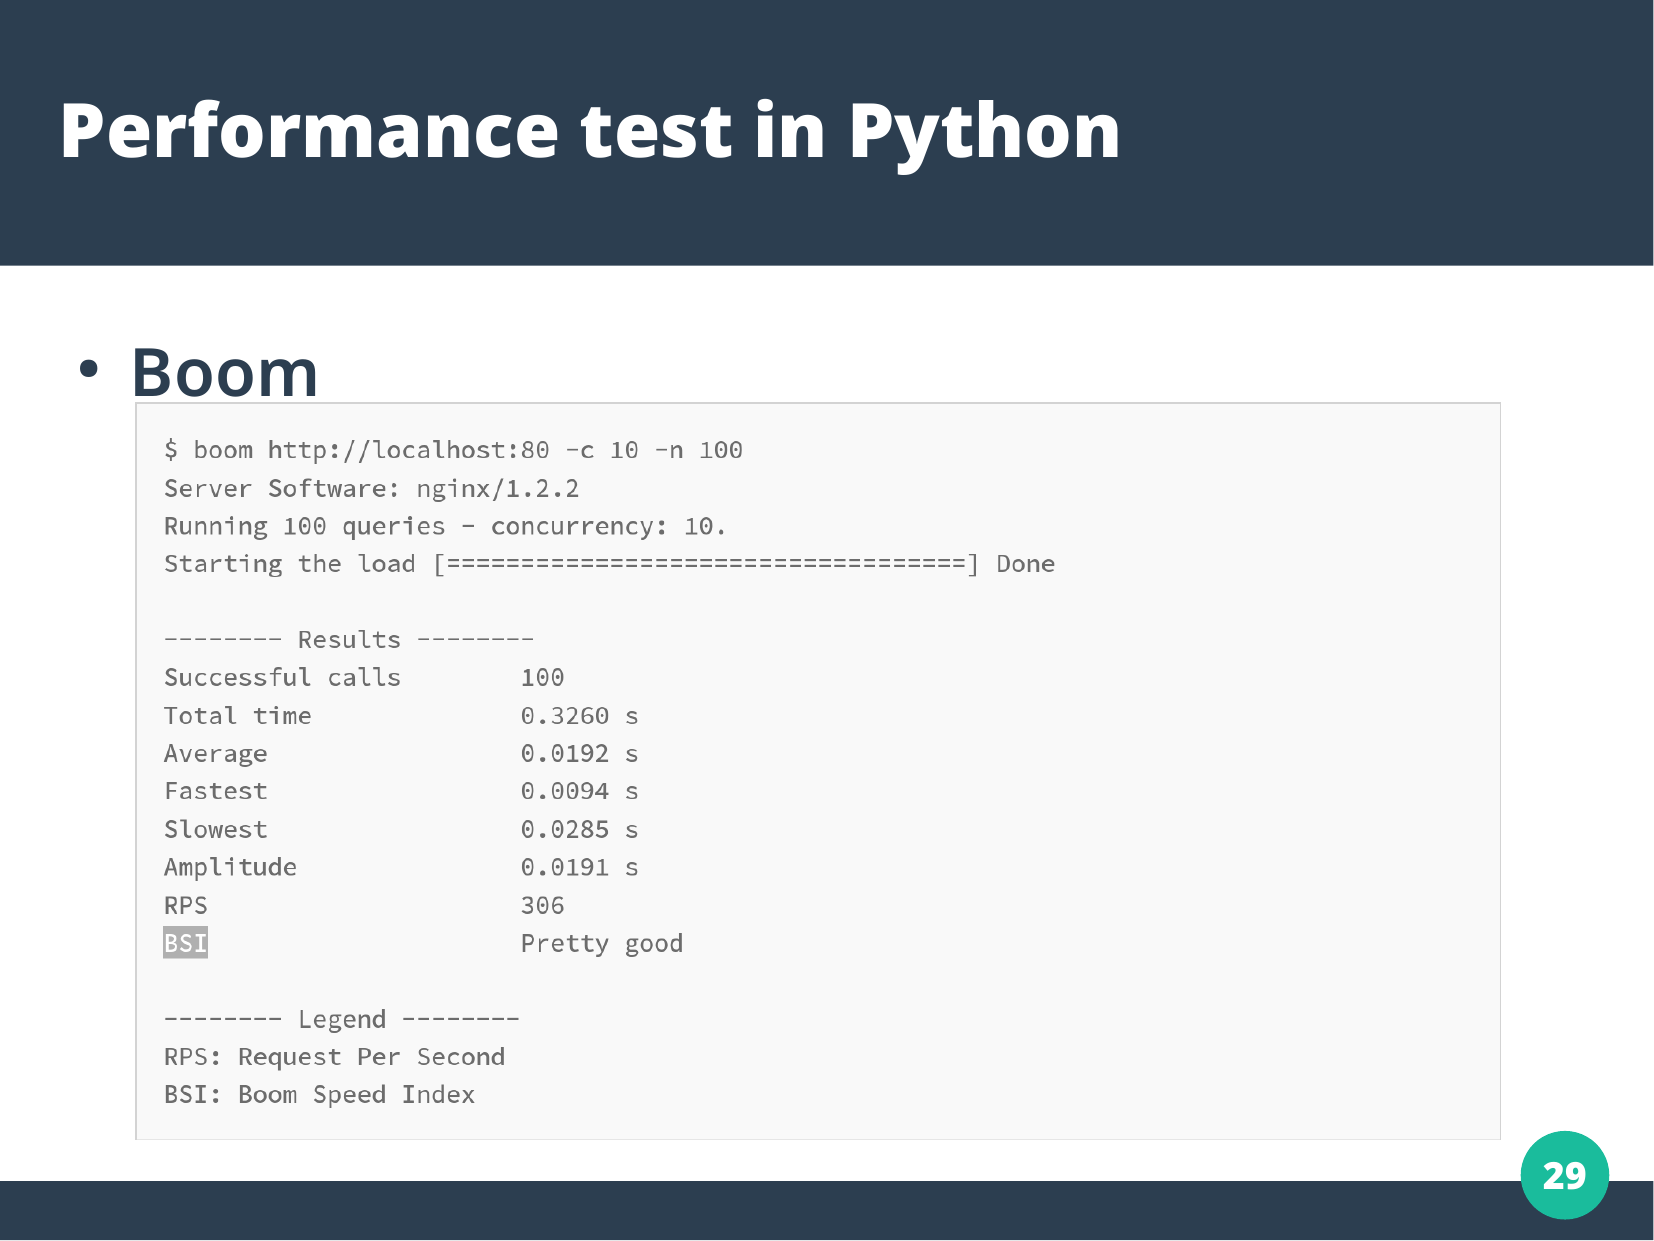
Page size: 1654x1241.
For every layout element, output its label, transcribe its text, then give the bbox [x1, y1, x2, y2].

picture [135, 402, 1501, 1141]
title Performance test in Python [59, 49, 1595, 207]
list Boom [59, 324, 1595, 1152]
